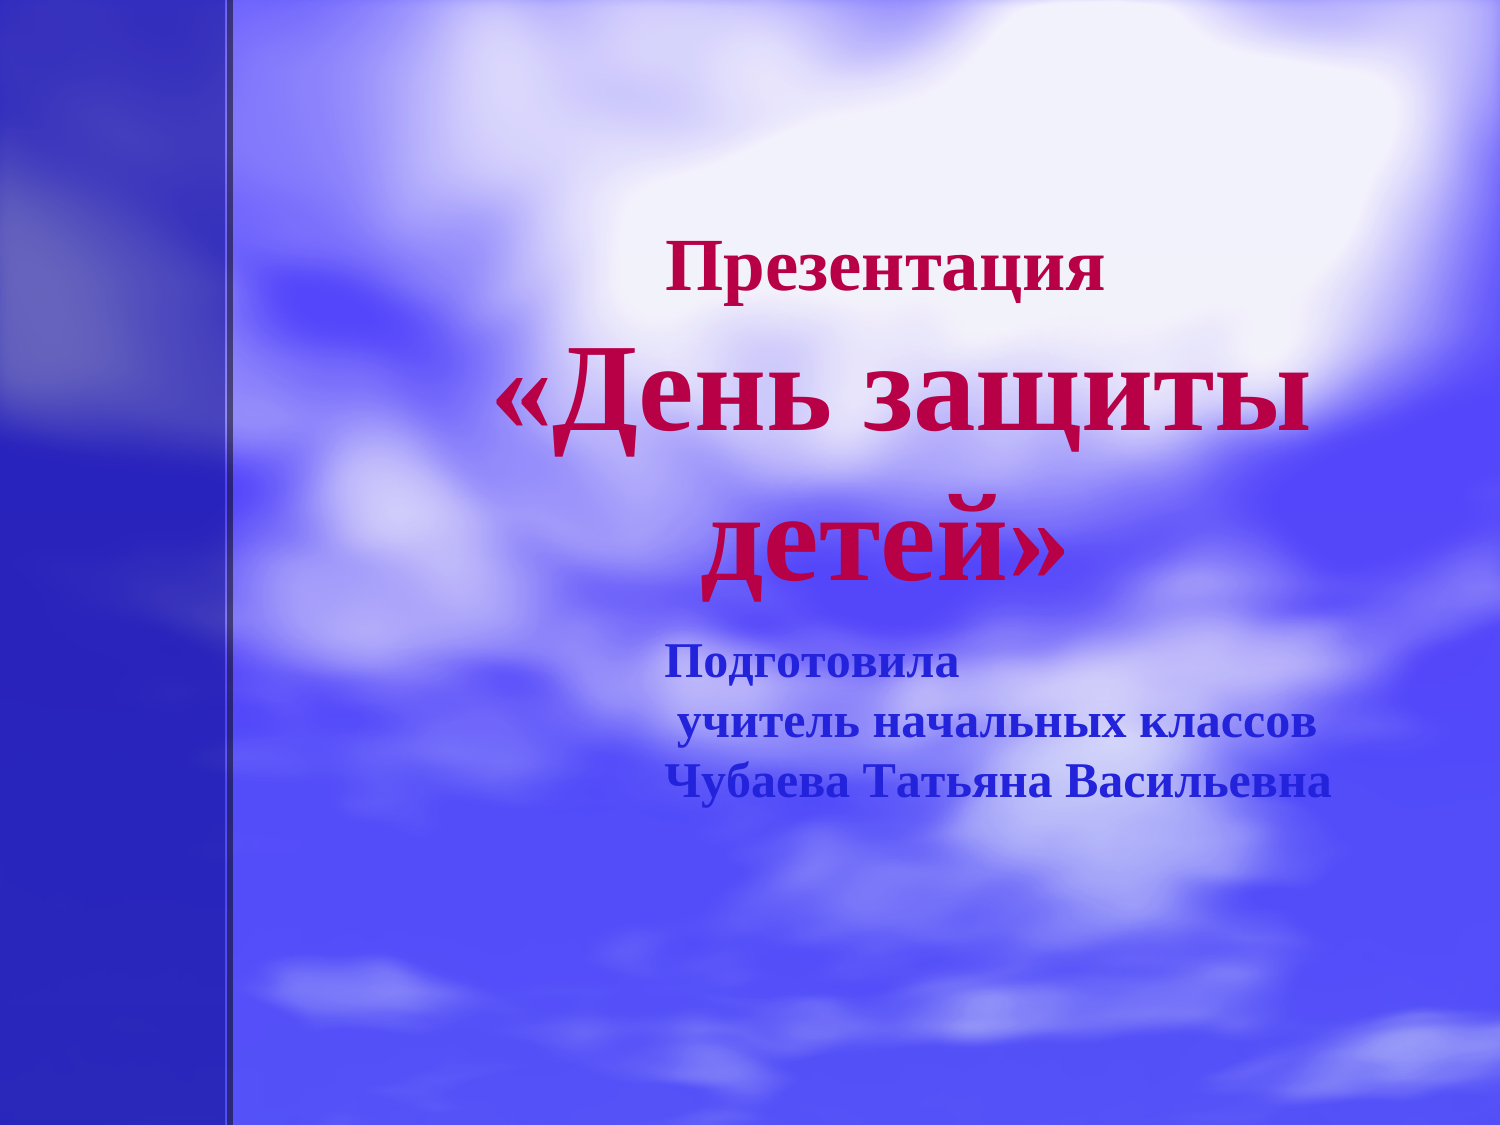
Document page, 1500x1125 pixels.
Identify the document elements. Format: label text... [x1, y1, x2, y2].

title Презентация «День защиты детей» [324, 118, 1447, 473]
subtitle Подготовила учитель начальных классов Чубаева Татьяна Васильевна [649, 620, 1399, 949]
